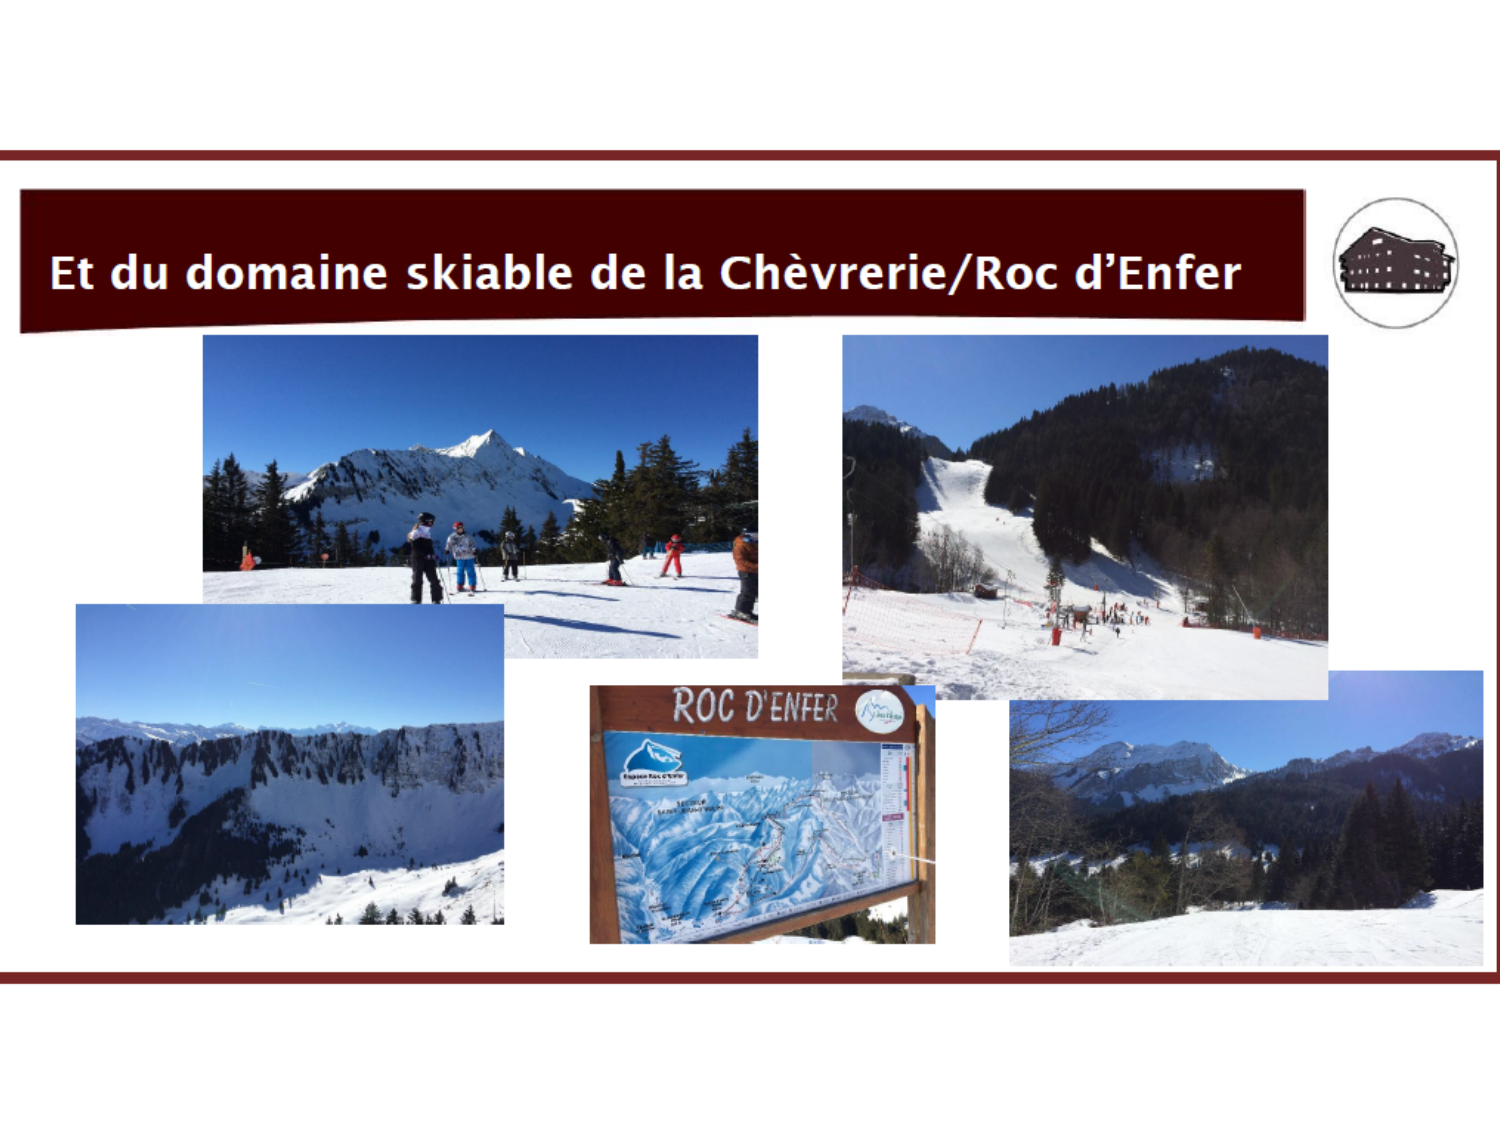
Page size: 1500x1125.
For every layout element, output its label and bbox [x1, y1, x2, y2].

picture [0, 148, 1500, 987]
